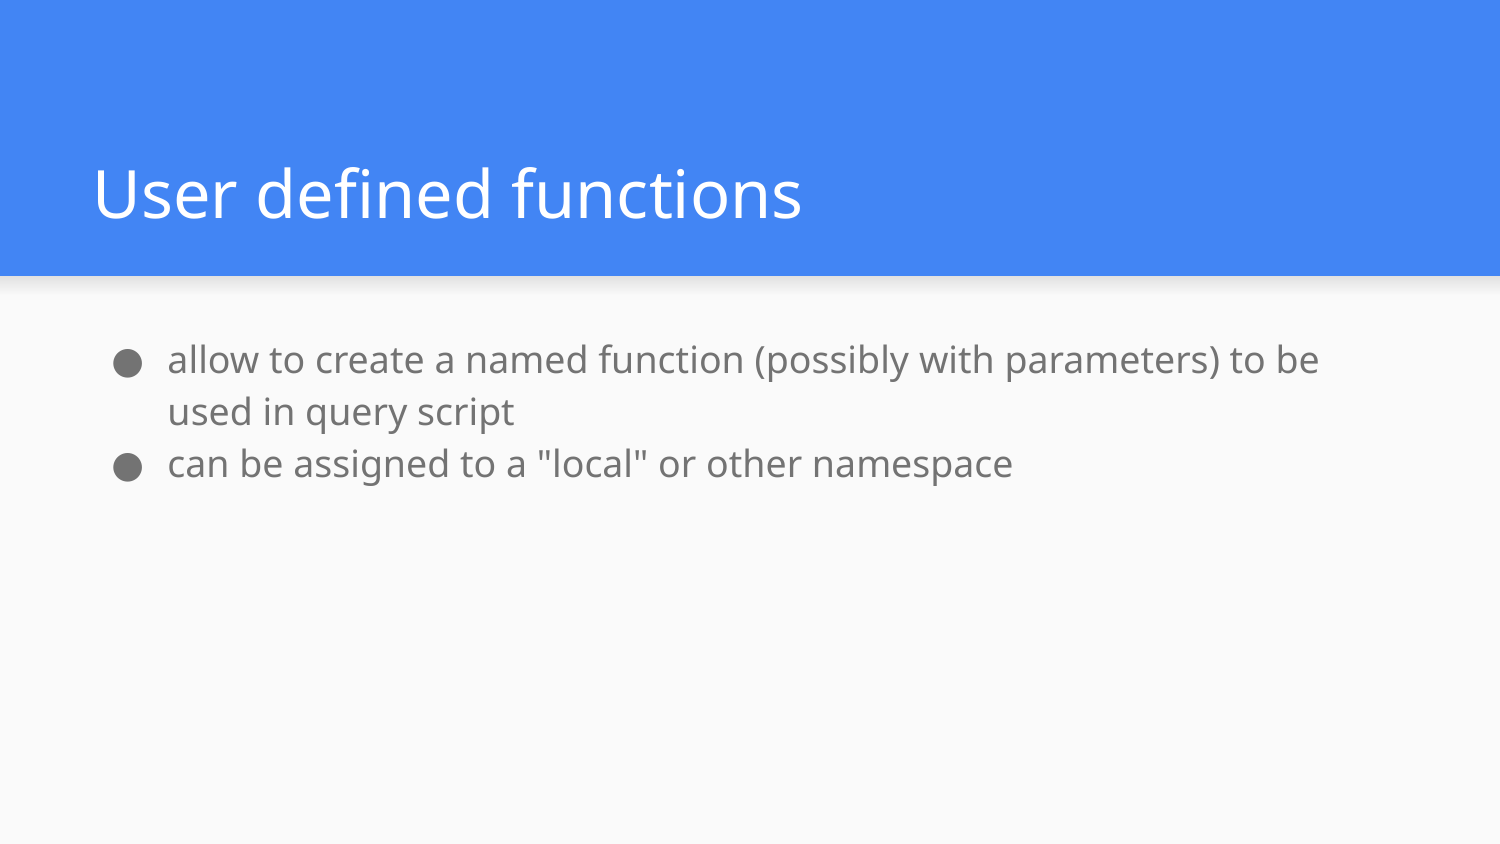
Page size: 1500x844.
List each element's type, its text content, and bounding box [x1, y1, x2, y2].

list allow to create a named function (possibly with parameters) to be used in query script can be assigned to a "local" or other namespace [77, 314, 1427, 760]
title User defined functions [77, 121, 1427, 248]
